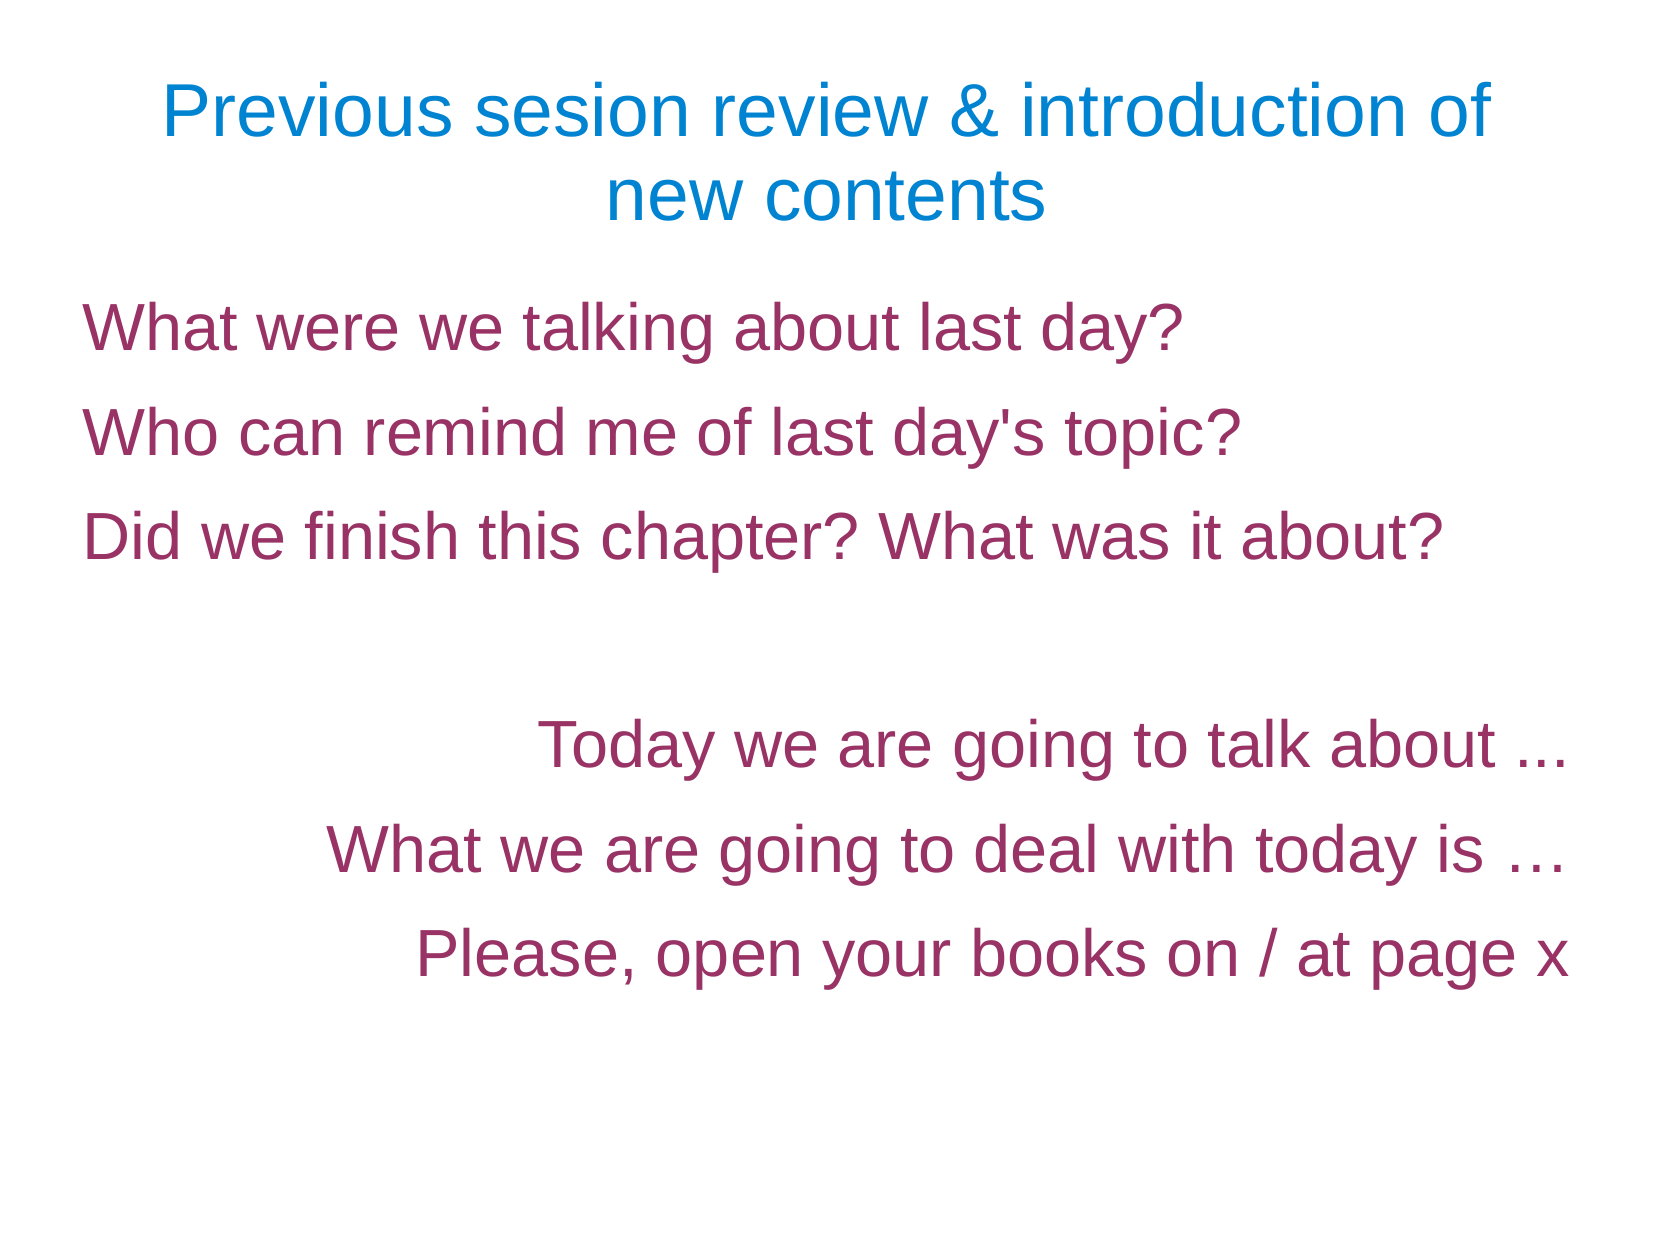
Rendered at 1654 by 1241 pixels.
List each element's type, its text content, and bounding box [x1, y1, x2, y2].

list What were we talking about last day? Who can remind me of last day's topic? Did we finish this chapter? What was it about? Today we are going to talk about ... What we are going to deal with today is … Please, open your books on / at page x [82, 290, 1571, 1120]
title Previous sesion review & introduction of new contents [82, 56, 1571, 250]
